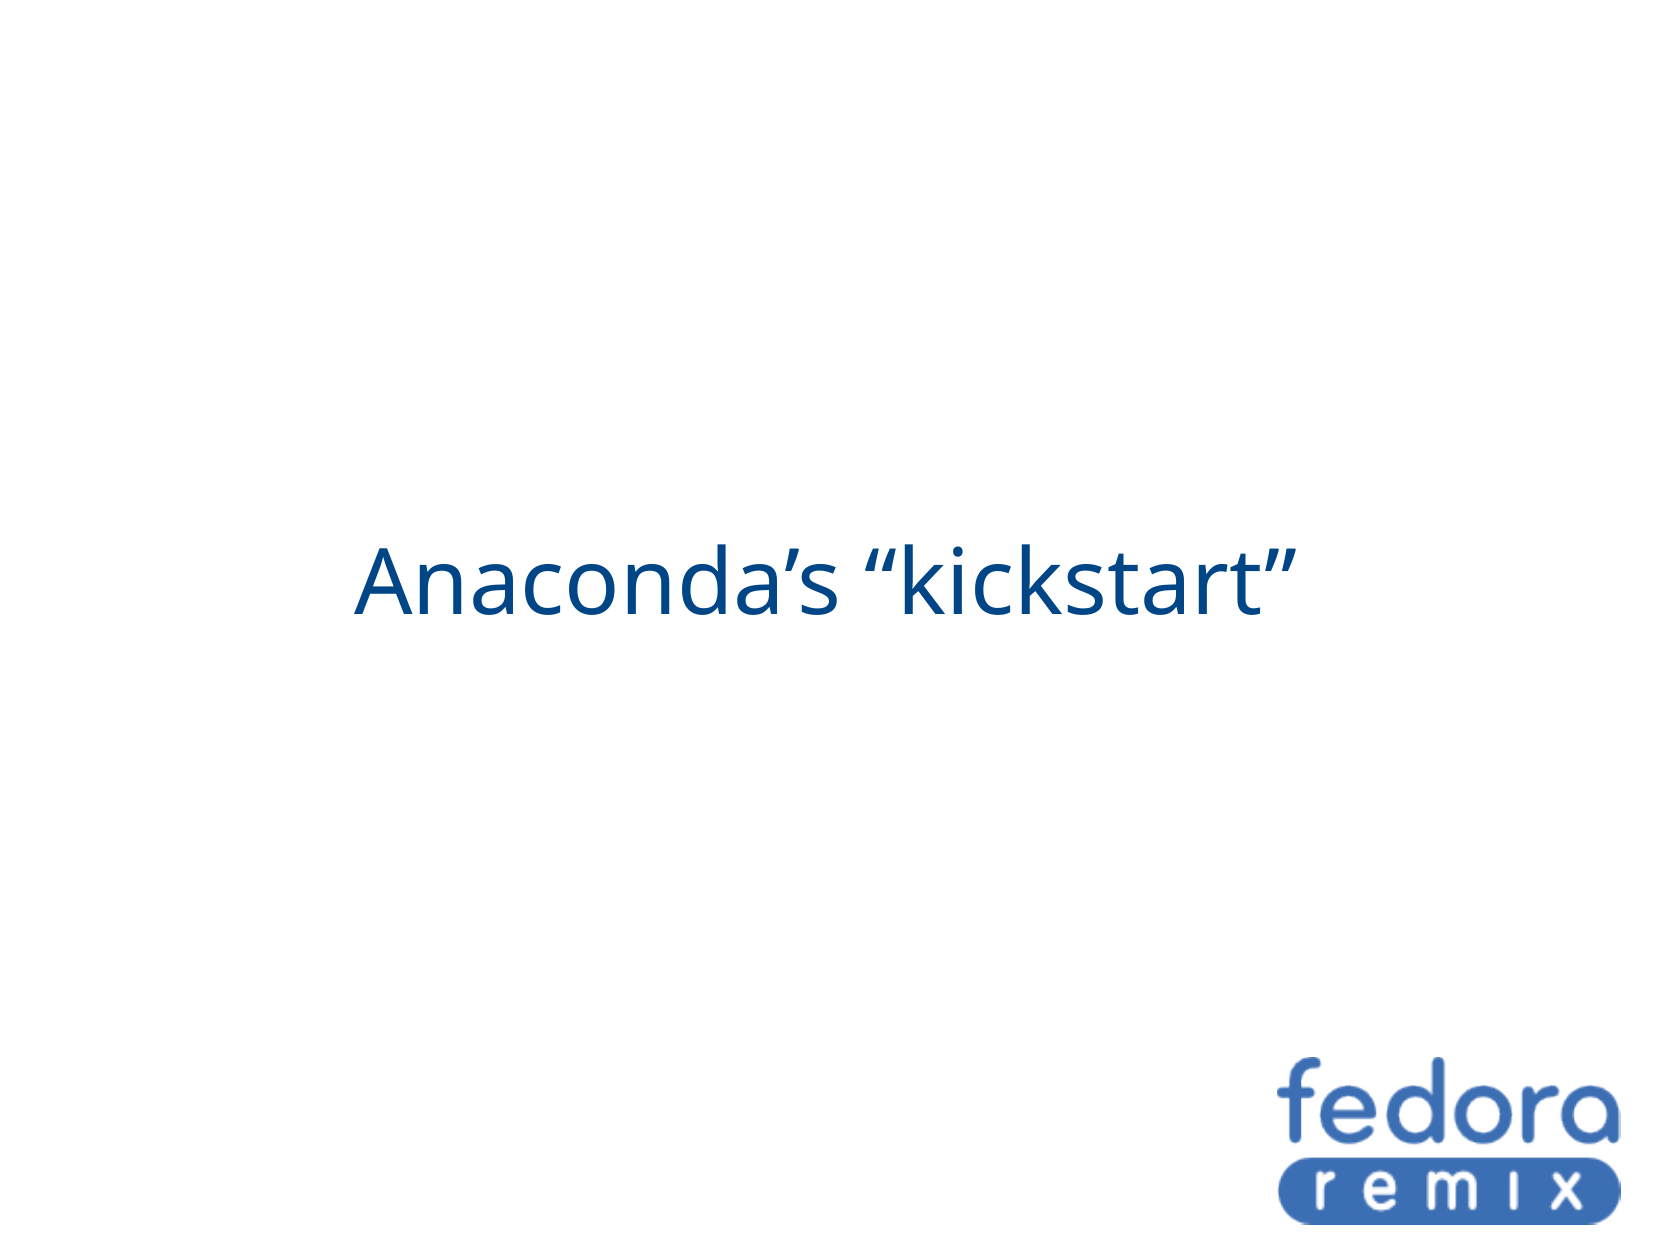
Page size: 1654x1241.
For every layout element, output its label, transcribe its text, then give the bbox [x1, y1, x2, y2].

title Anaconda’s “kickstart” [82, 49, 1571, 1109]
picture [1277, 1057, 1621, 1225]
